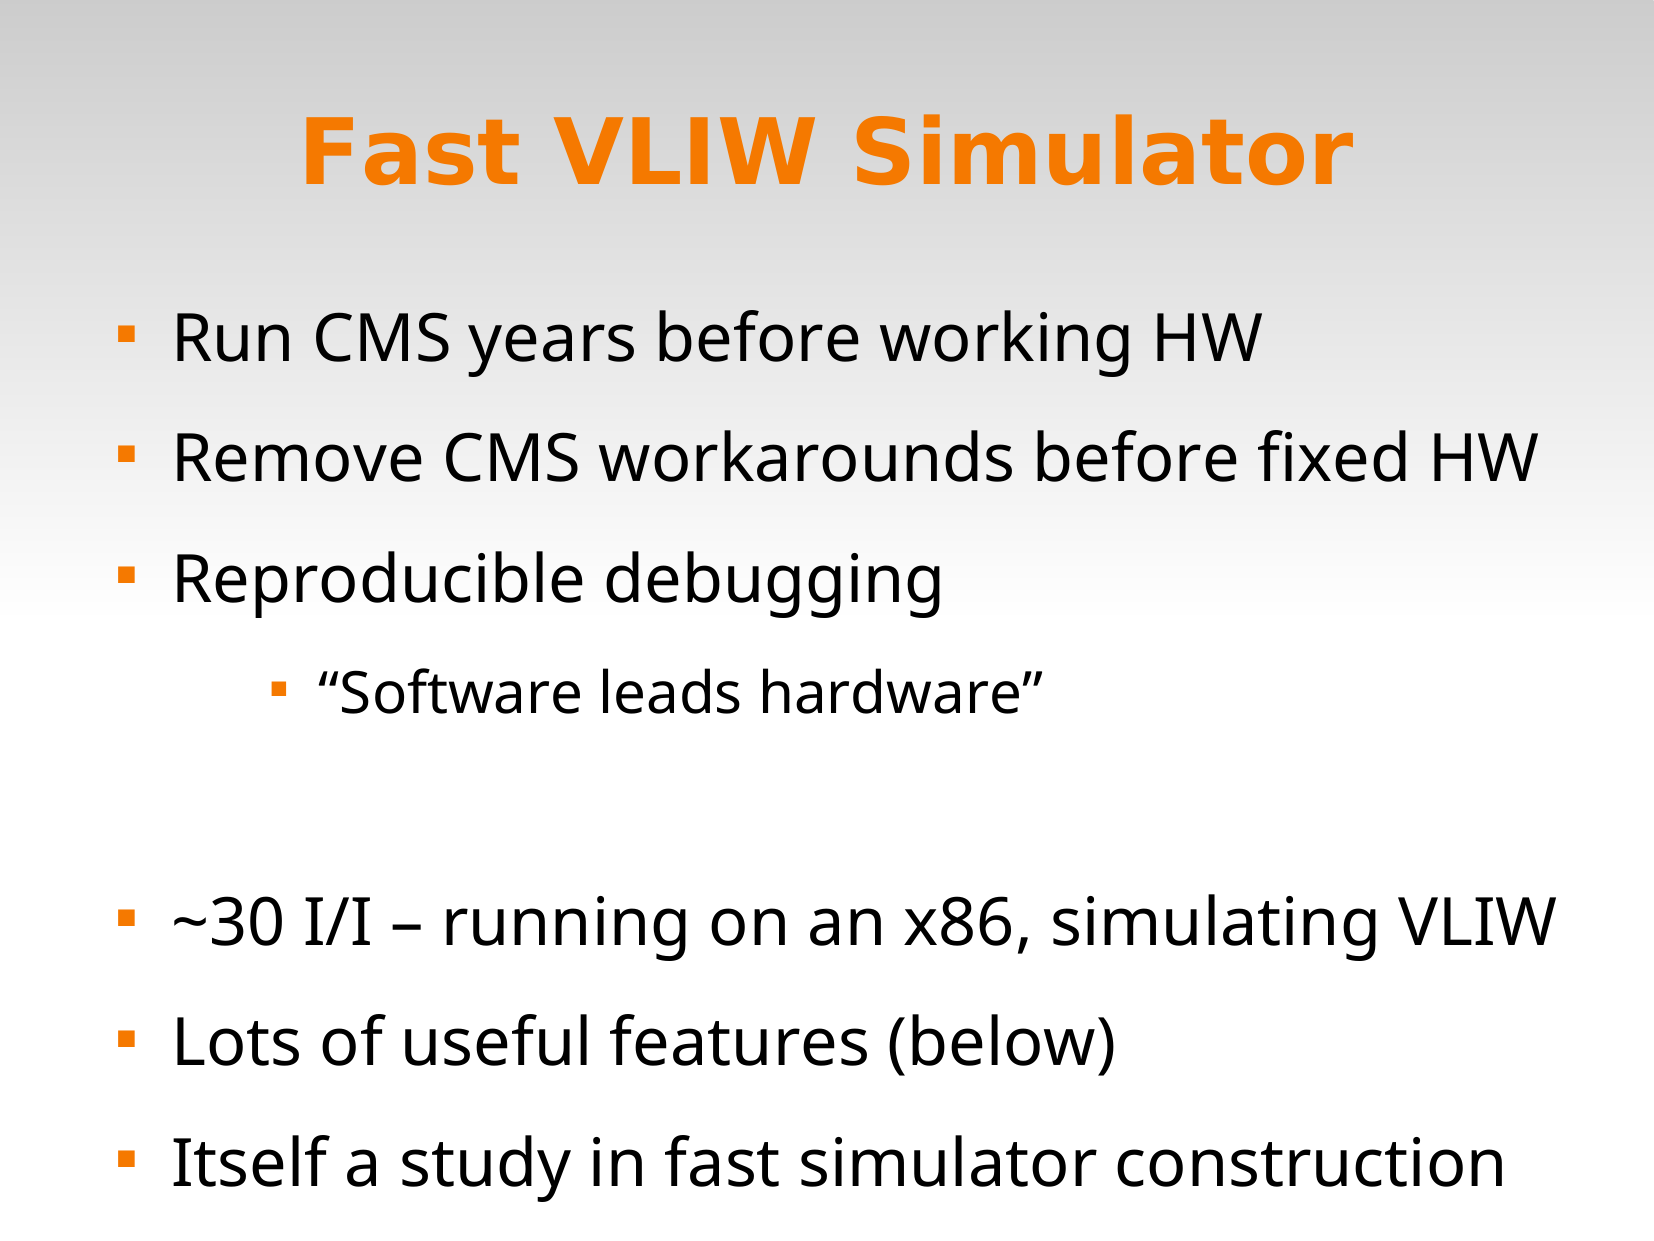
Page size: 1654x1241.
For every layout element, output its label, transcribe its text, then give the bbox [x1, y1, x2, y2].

title Fast VLIW Simulator [82, 56, 1571, 250]
list Run CMS years before working HW Remove CMS workarounds before fixed HW Reproducible debugging “Software leads hardware” ~30 I/I – running on an x86, simulating VLIW Lots of useful features (below) Itself a study in fast simulator construction [82, 290, 1571, 1122]
